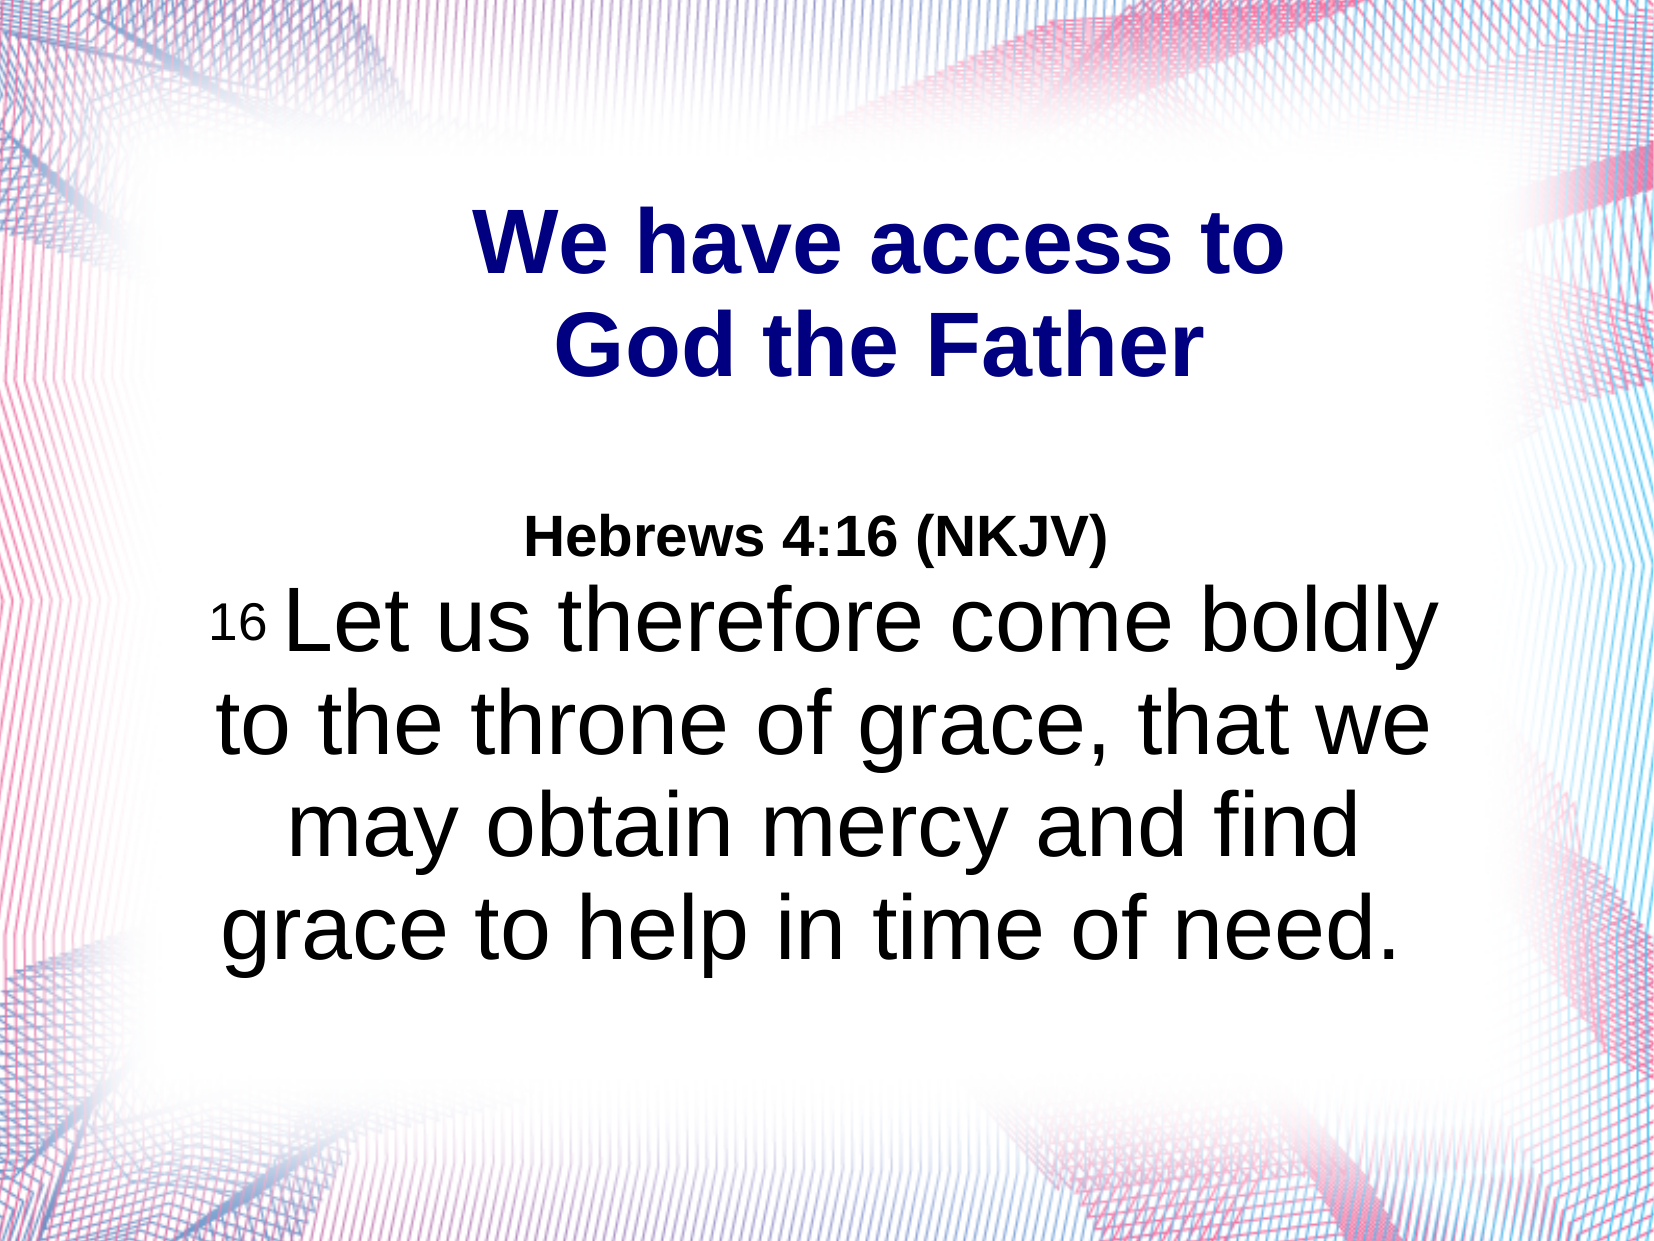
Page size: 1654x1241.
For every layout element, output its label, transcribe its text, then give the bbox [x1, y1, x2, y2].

subtitle Hebrews 4:16 (NKJV) 16 Let us therefore come boldly to the throne of grace, that we may obtain mercy and find grace to help in time of need. [186, 487, 1463, 1098]
title We have access to God the Father [375, 187, 1385, 400]
picture [0, 0, 1654, 1241]
